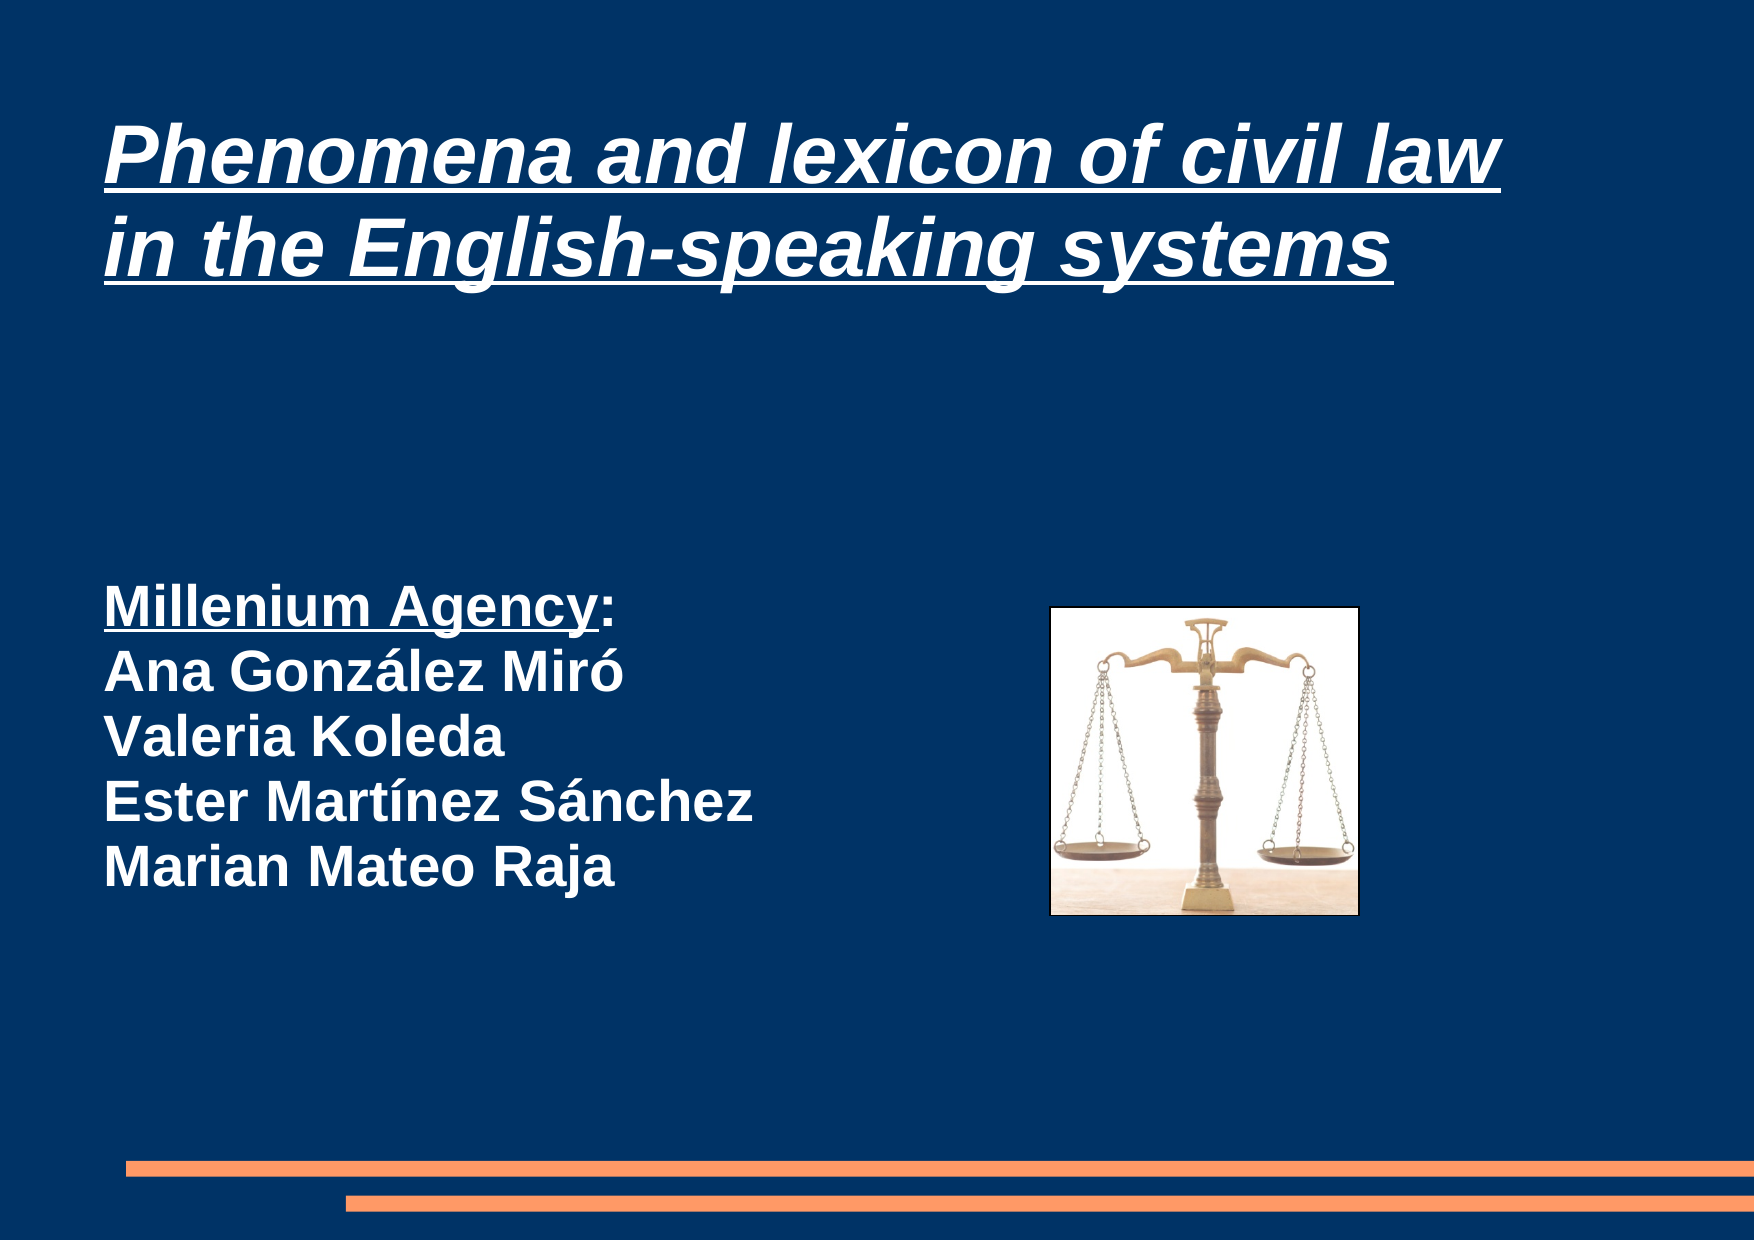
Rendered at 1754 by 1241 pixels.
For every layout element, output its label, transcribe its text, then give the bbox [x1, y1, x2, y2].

title Phenomena and lexicon of civil law in the English-speaking systems Millenium Agency: Ana González Miró Valeria Koleda Ester Martínez Sánchez Marian Mateo Raja [88, 97, 1565, 910]
picture [1051, 607, 1359, 915]
